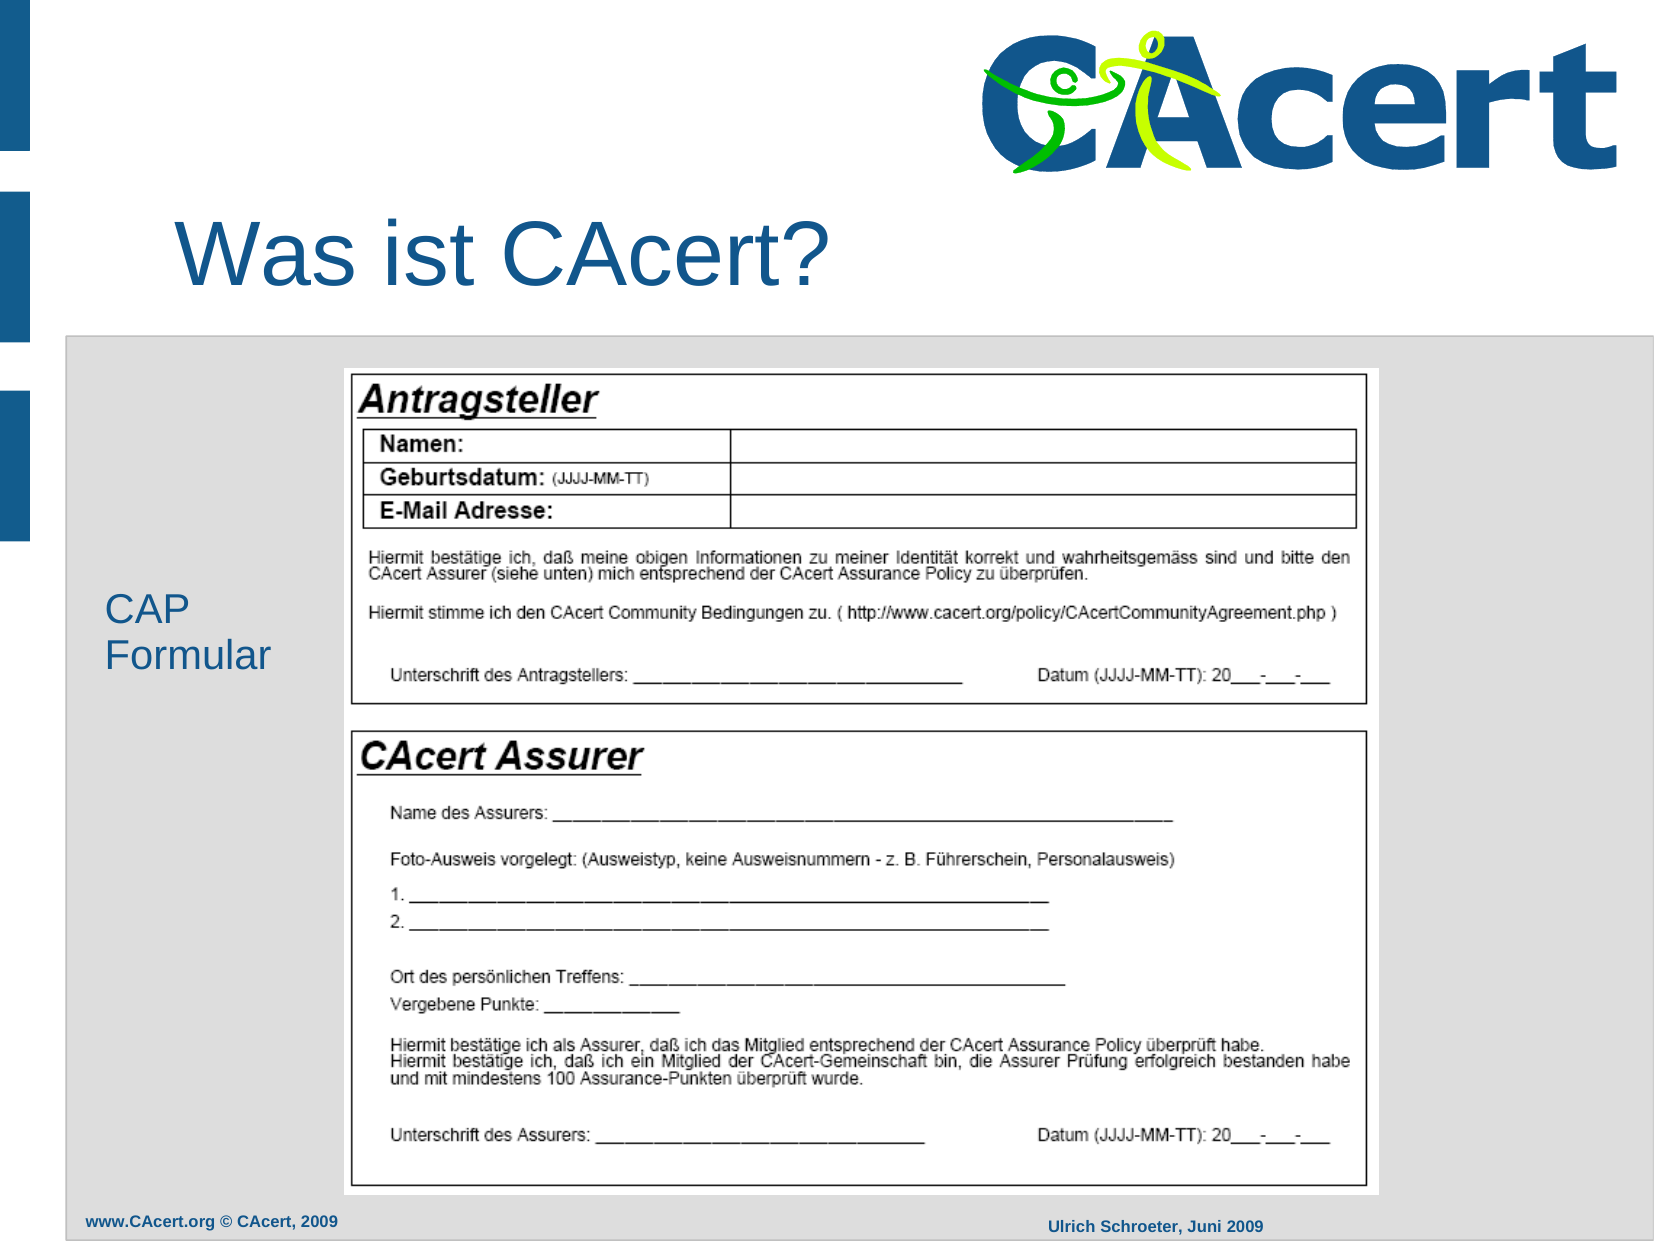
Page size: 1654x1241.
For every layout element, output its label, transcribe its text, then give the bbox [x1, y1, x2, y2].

picture [344, 368, 1379, 1195]
text_box Was ist CAcert? [118, 195, 837, 313]
text_box CAP Formular [89, 577, 330, 687]
